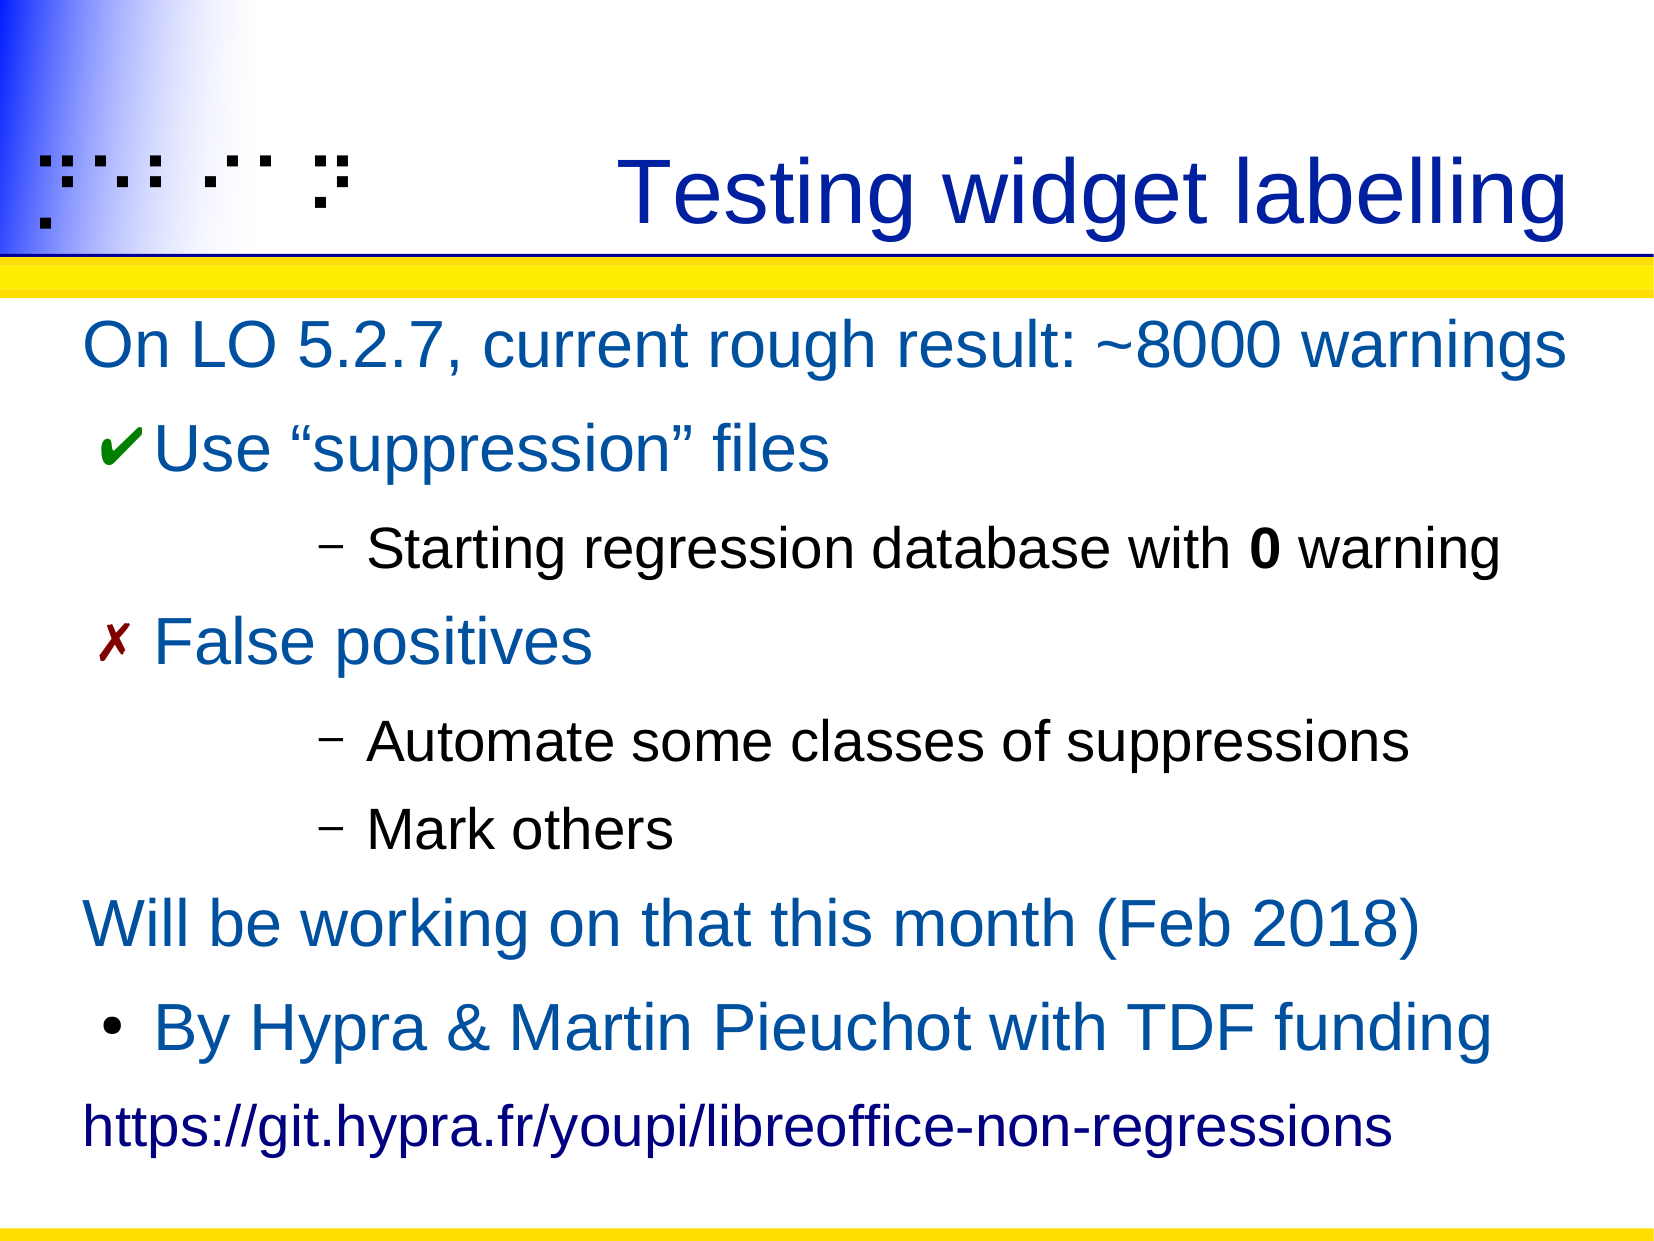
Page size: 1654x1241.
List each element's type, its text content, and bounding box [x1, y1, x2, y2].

list On LO 5.2.7, current rough result: ~8000 warnings Use “suppression” files Starting regression database with 0 warning False positives Automate some classes of suppressions Mark others Will be working on that this month (Feb 2018) By Hypra & Martin Pieuchot with TDF funding https://git.hypra.fr/youpi/libreoffice-non-regressions [82, 307, 1571, 1160]
title Testing widget labelling [372, 126, 1571, 257]
